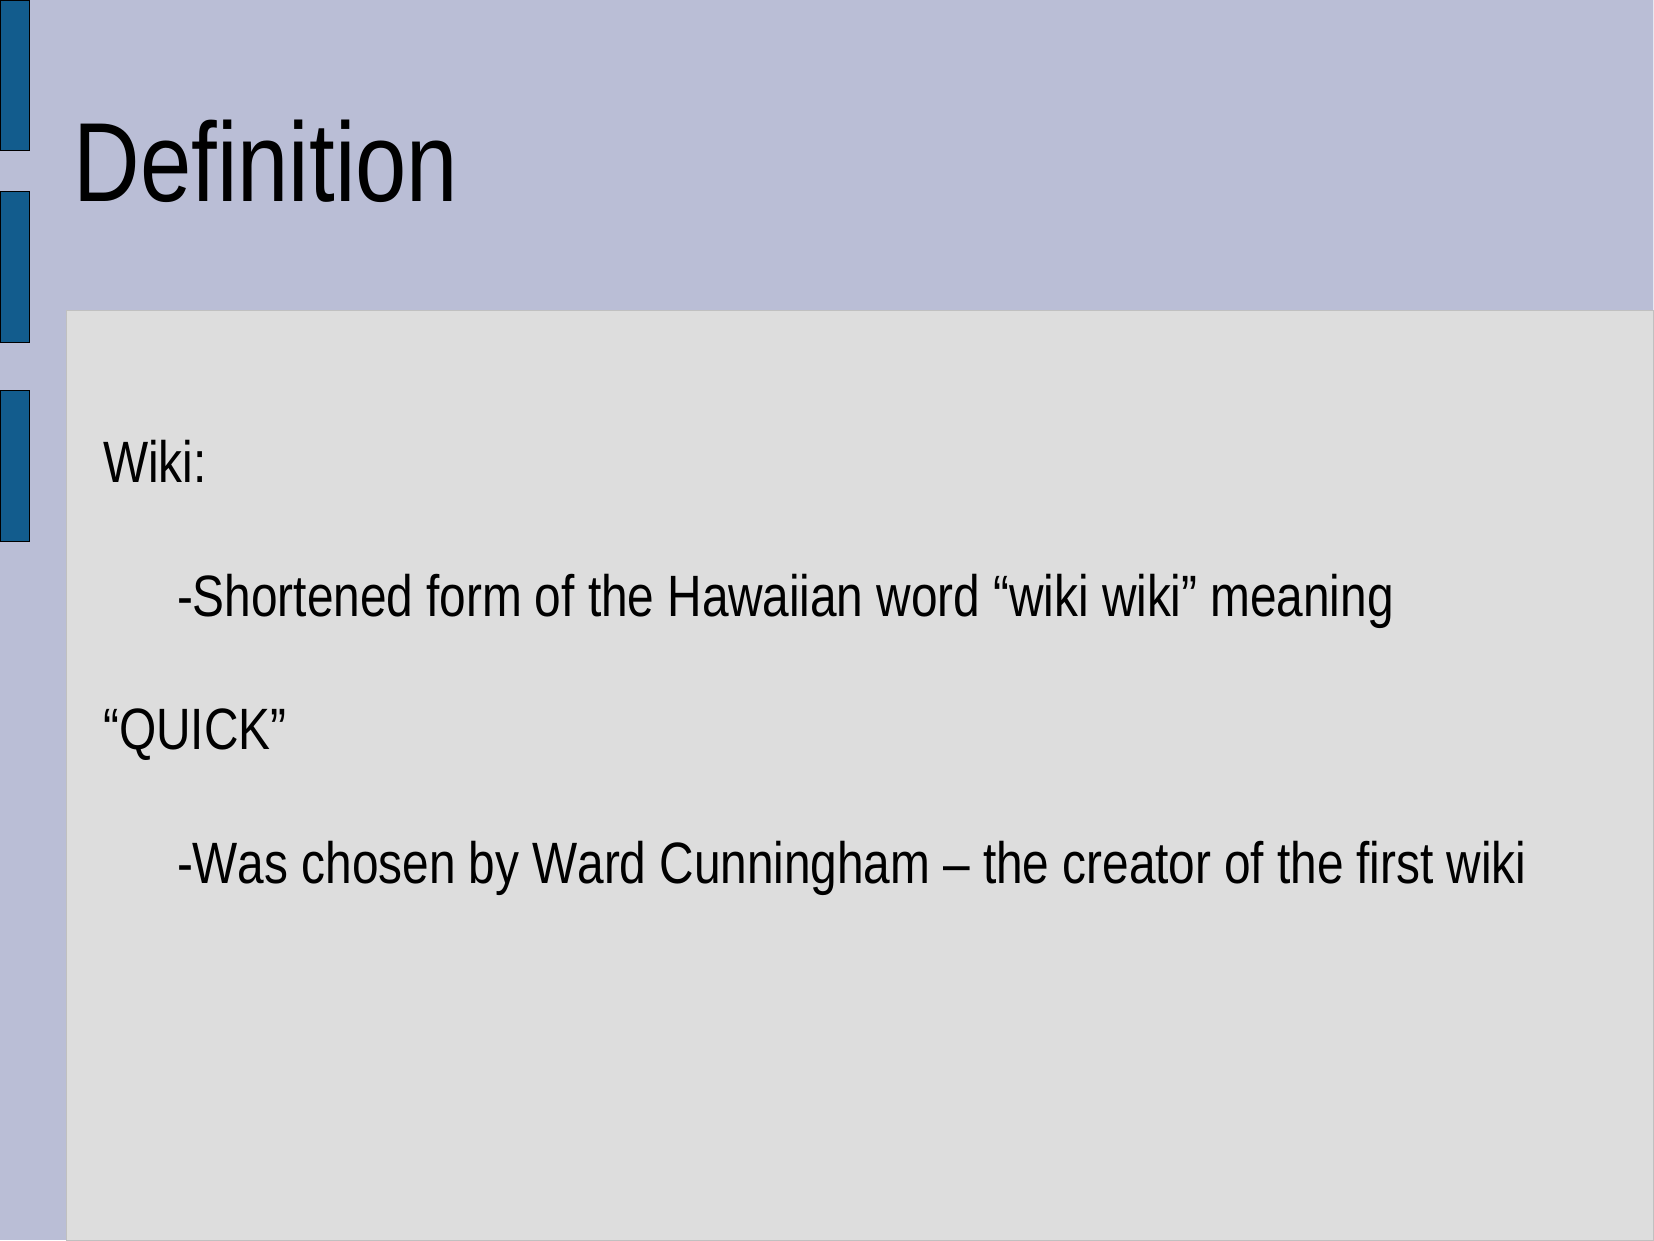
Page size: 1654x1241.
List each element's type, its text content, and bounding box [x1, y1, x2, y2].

text_box Wiki: -Shortened form of the Hawaiian word “wiki wiki” meaning “QUICK” -Was chosen by Ward Cunningham – the creator of the first wiki [88, 354, 1595, 833]
text_box Definition [59, 88, 1270, 231]
